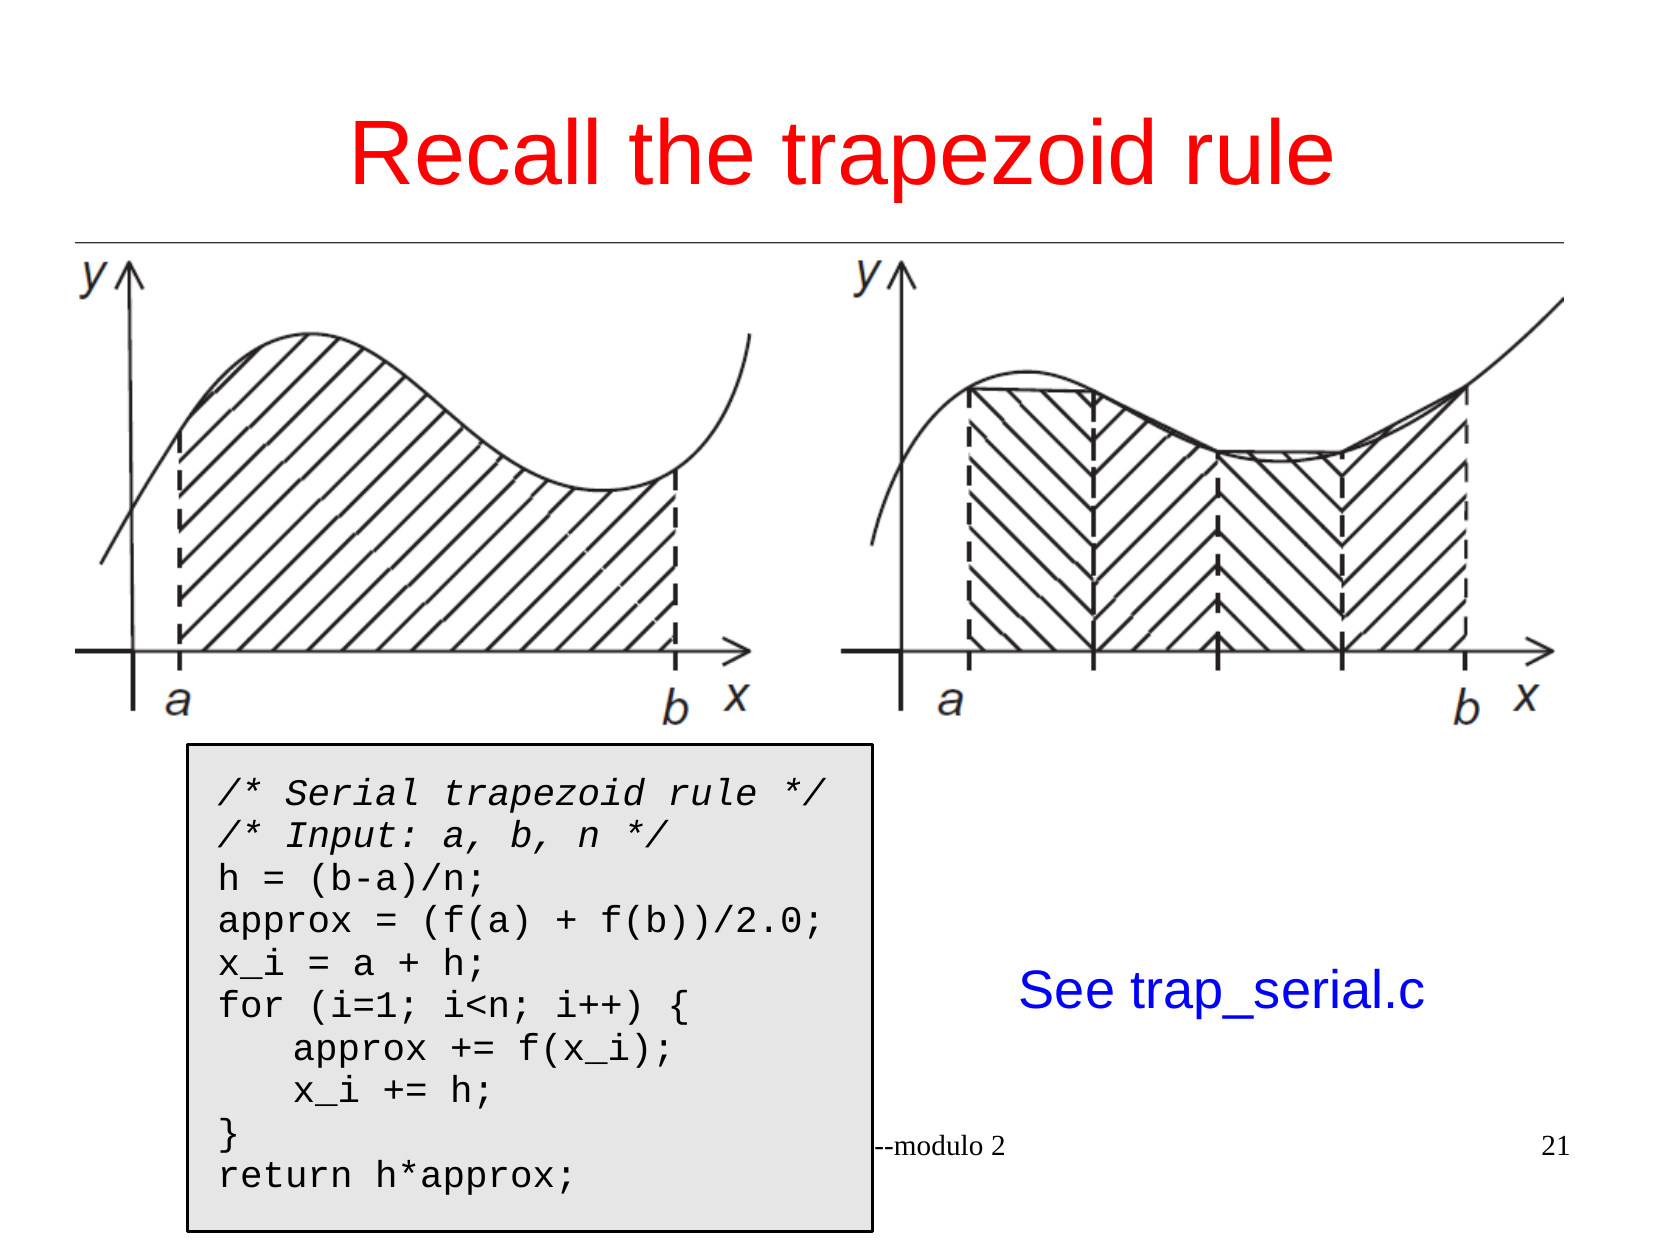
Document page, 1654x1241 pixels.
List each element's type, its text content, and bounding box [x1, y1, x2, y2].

text_box See trap_serial.c [1003, 952, 1501, 1028]
title Recall the trapezoid rule [82, 49, 1571, 257]
text_box /* Serial trapezoid rule */ /* Input: a, b, n */ h = (b-a)/n; approx = (f(a) + f(b))/2.0; x_i = a + h; for (i=1; i<n; i++) { approx += f(x_i); x_i += h; } return h*approx; [187, 744, 873, 1232]
picture [75, 242, 1564, 751]
